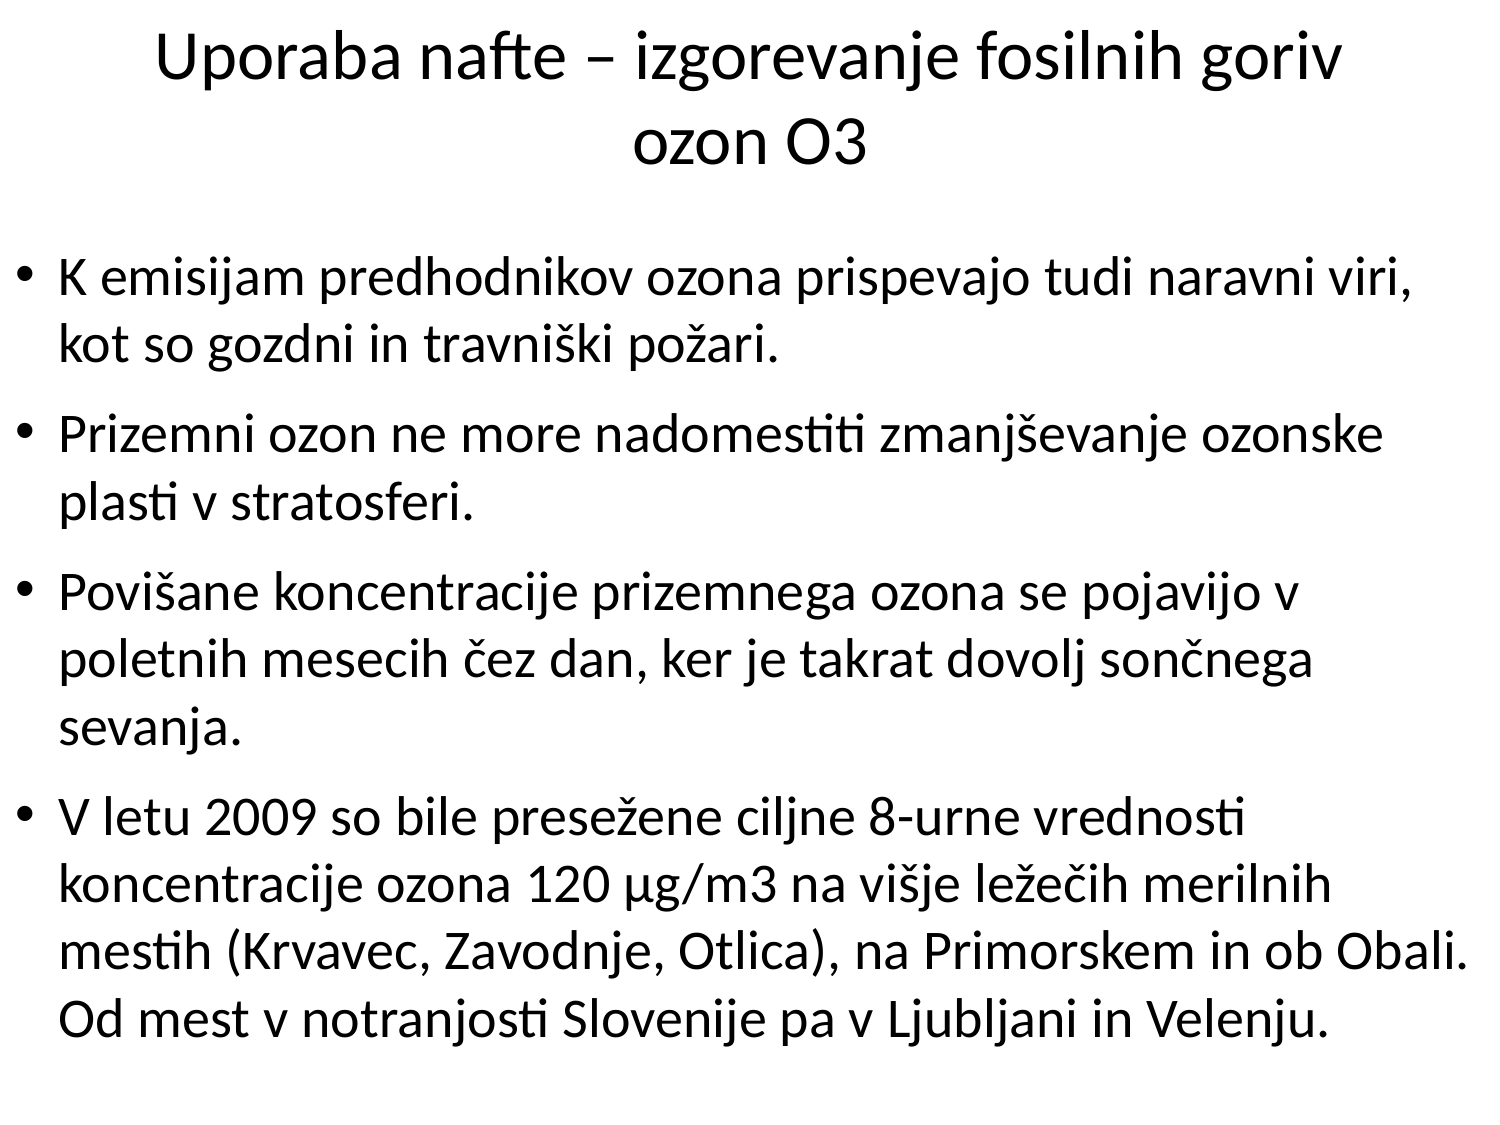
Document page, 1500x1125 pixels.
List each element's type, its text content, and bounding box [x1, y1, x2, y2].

list K emisijam predhodnikov ozona prispevajo tudi naravni viri, kot so gozdni in travniški požari. Prizemni ozon ne more nadomestiti zmanjševanje ozonske plasti v stratosferi. Povišane koncentracije prizemnega ozona se pojavijo v poletnih mesecih čez dan, ker je takrat dovolj sončnega sevanja. V letu 2009 so bile presežene ciljne 8-urne vrednosti koncentracije ozona 120 µg/m3 na višje ležečih merilnih mestih (Krvavec, Zavodnje, Otlica), na Primorskem in ob Obali. Od mest v notranjosti Slovenije pa v Ljubljani in Velenju. [0, 231, 1500, 1125]
title Uporaba nafte – izgorevanje fosilnih goriv ozon O3 [0, 0, 1500, 188]
